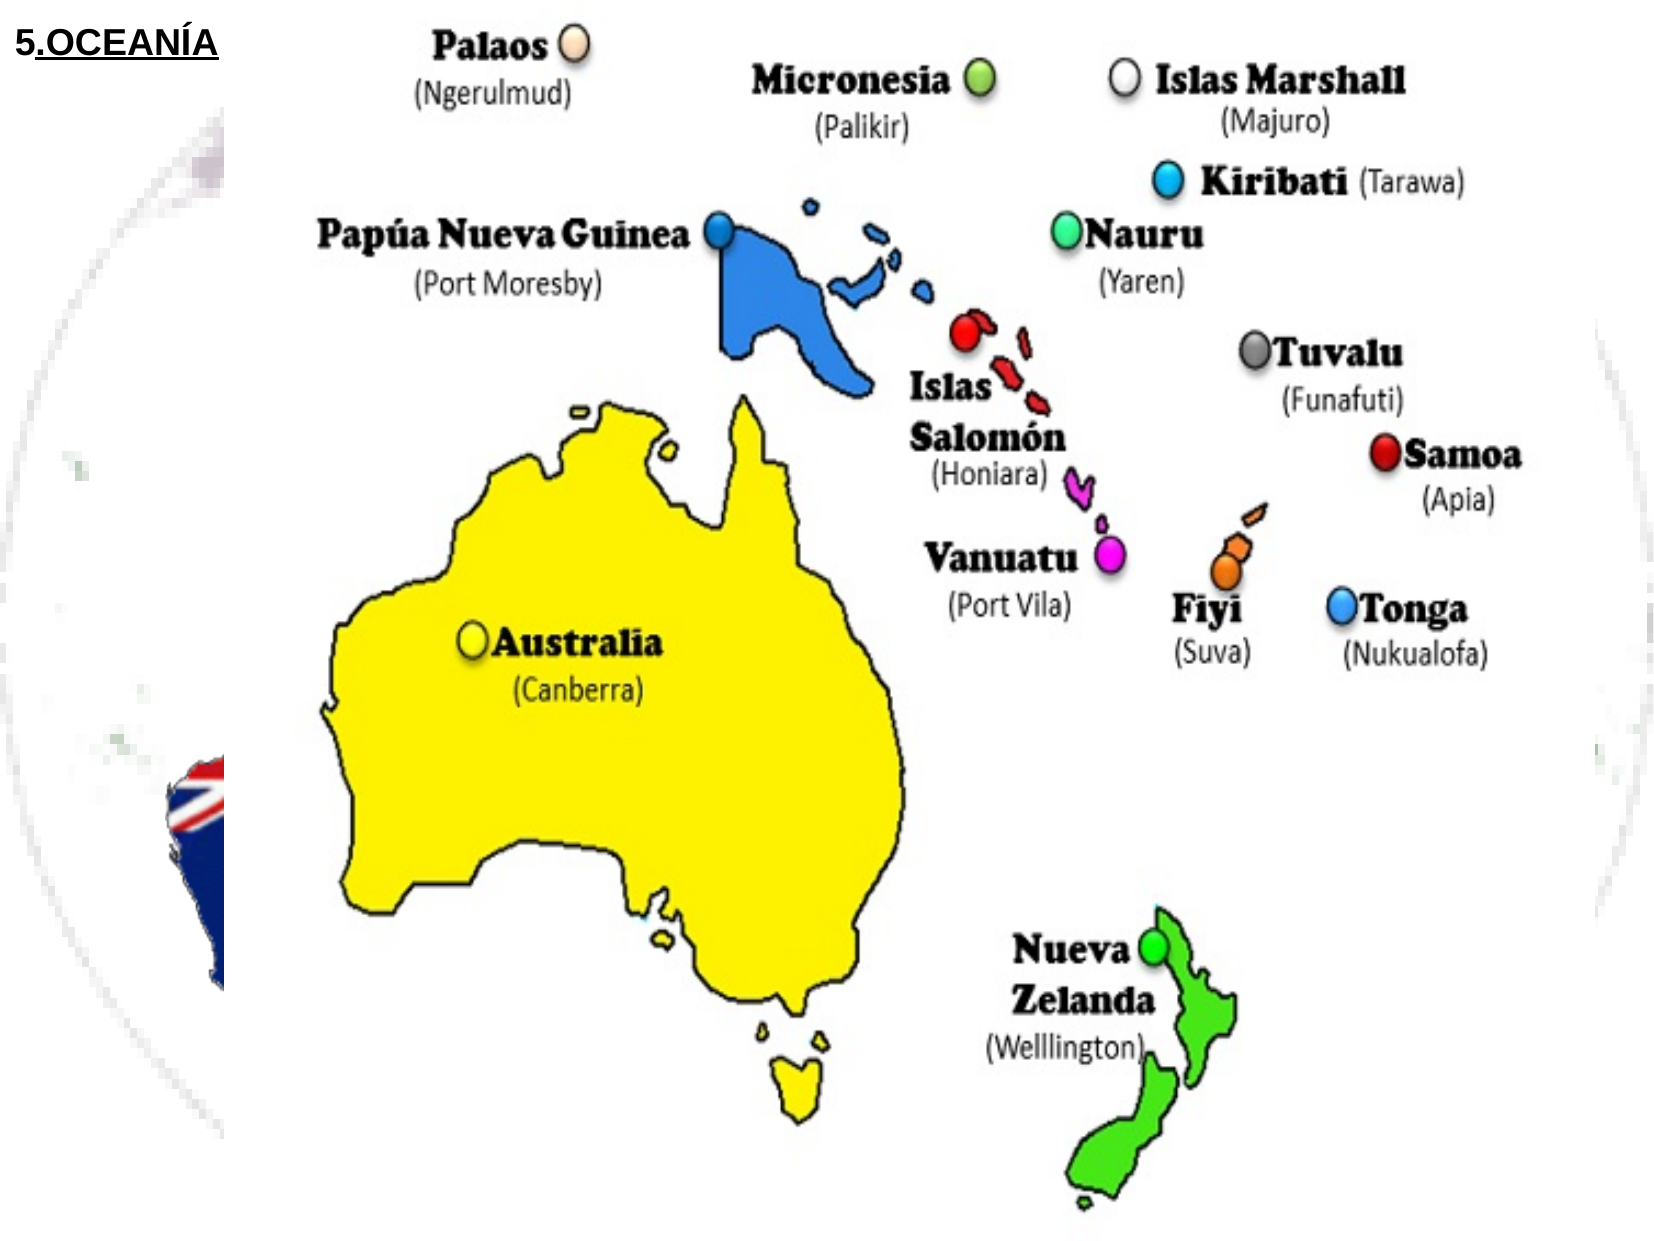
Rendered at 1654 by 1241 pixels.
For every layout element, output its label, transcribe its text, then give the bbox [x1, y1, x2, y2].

picture [0, 0, 1654, 1241]
text_box 5.OCEANÍA [0, 14, 224, 71]
